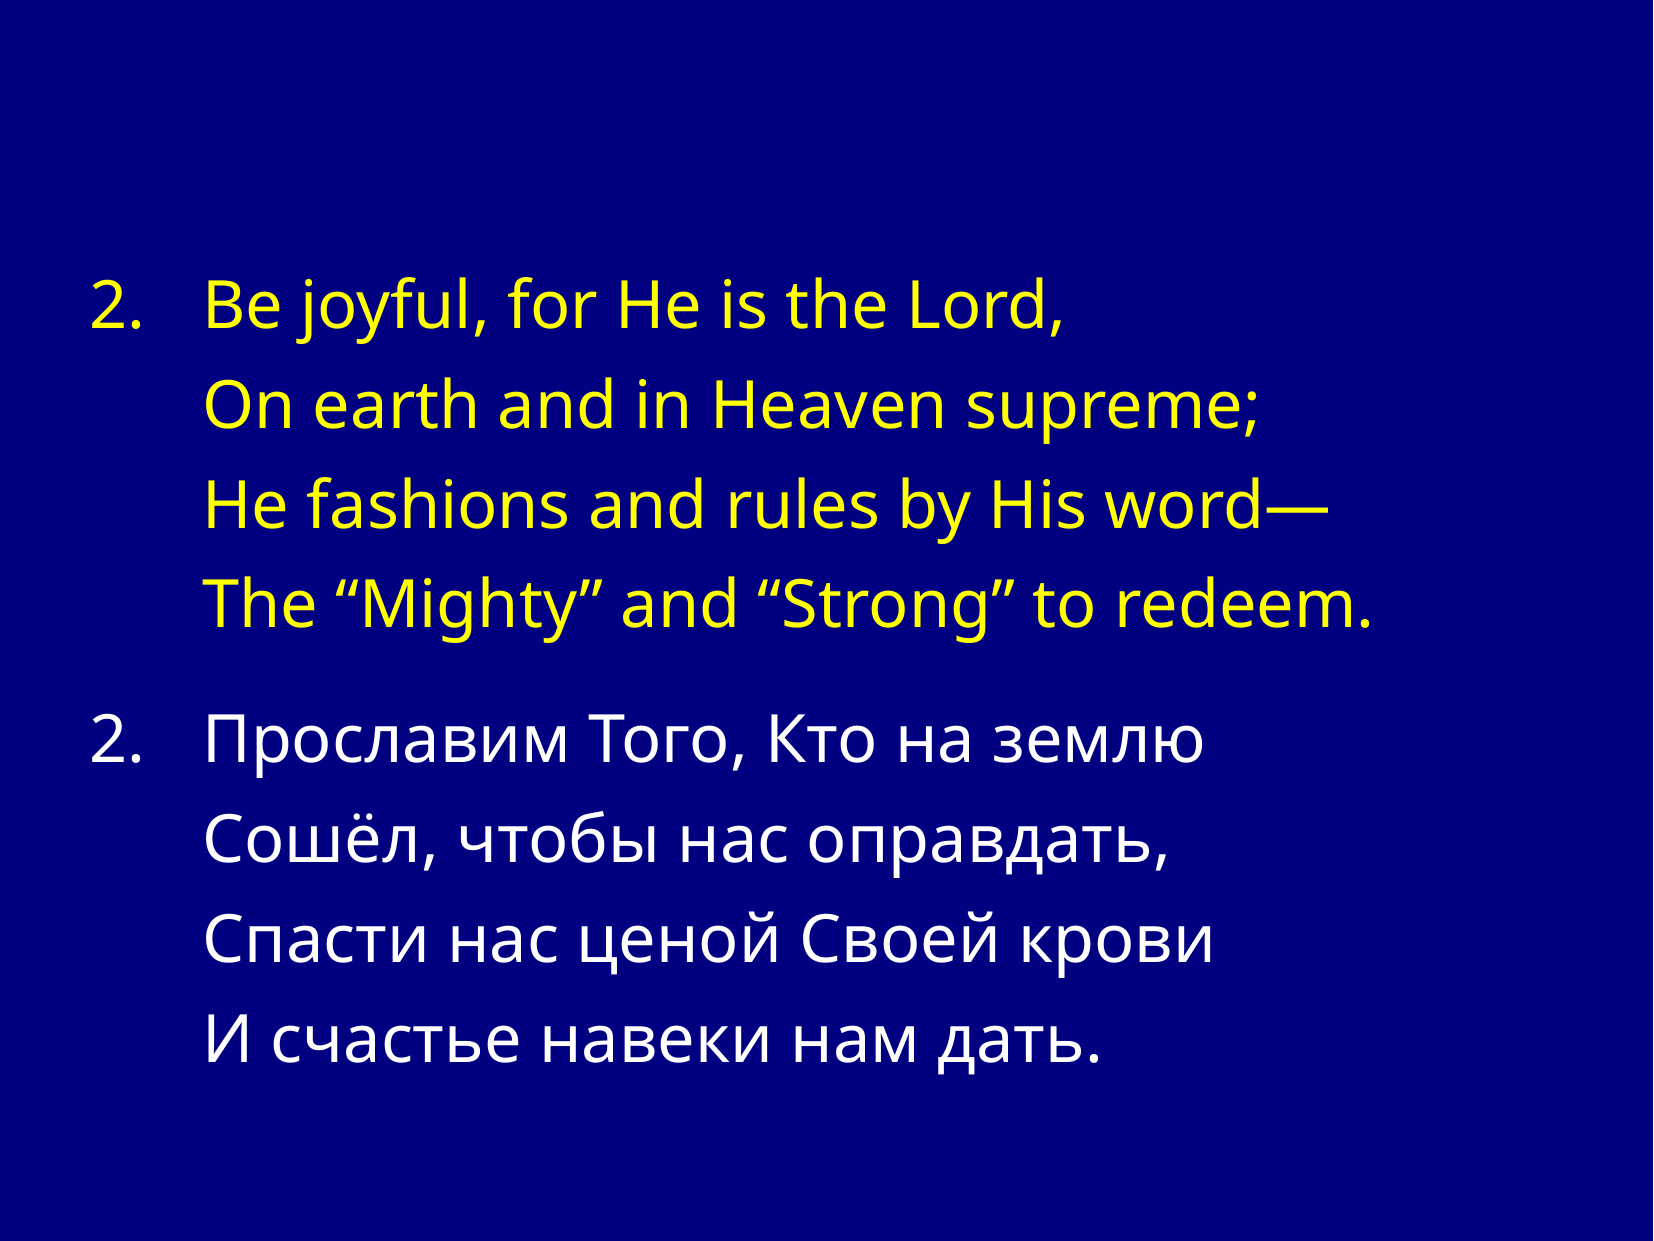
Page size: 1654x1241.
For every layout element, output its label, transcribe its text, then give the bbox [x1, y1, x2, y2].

text_box 2. Be joyful, for He is the Lord, On earth and in Heaven supreme; He fashions and rules by His word— The “Mighty” and “Strong” to redeem. [75, 150, 1653, 638]
text_box 2. Прославим Того, Кто на землю Сошёл, чтобы нас оправдать, Спасти нас ценой Своей крови И счастье навеки нам дать. [75, 675, 1576, 1163]
